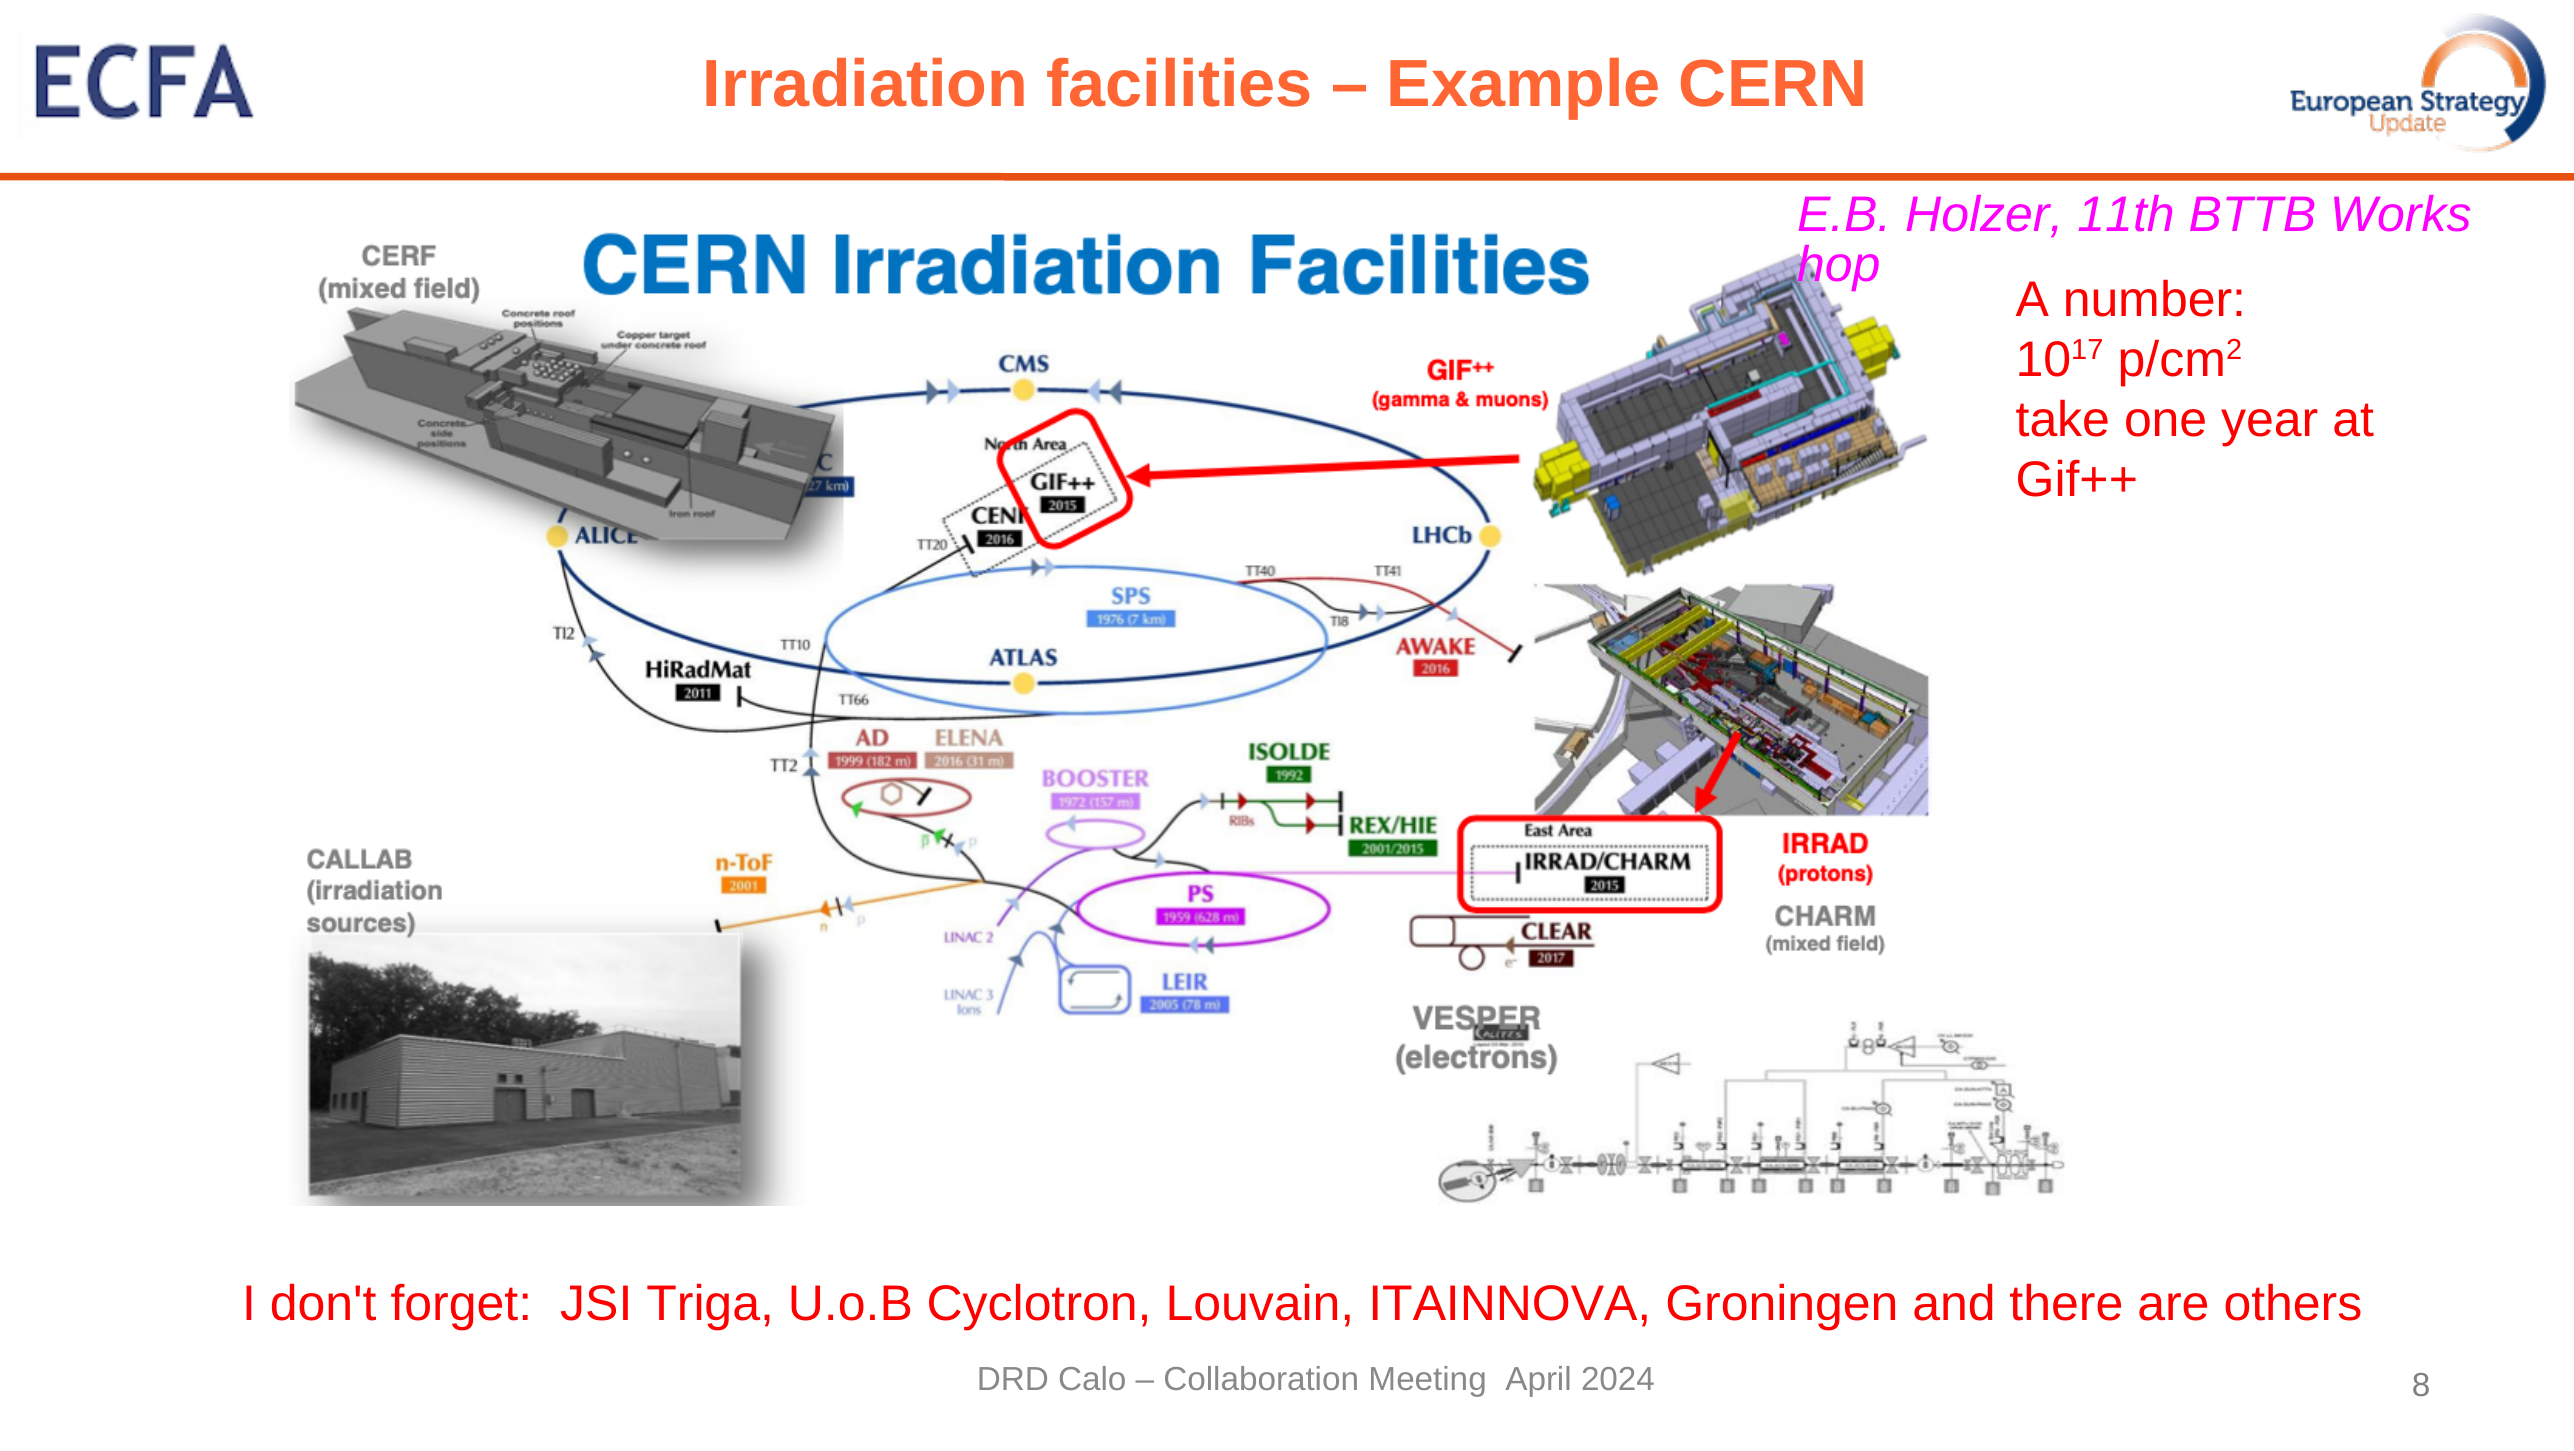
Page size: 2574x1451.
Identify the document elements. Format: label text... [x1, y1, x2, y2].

picture [289, 224, 2131, 1206]
picture [18, 31, 222, 139]
text_box A number: 1017 p/cm2 take one year at Gif++ [2000, 259, 2404, 574]
picture [2289, 0, 2548, 217]
title Irradiation facilities – Example CERN [222, 0, 2368, 168]
text_box E.B. Holzer, 11th BTTB Workshop [1782, 174, 2496, 250]
picture [1830, 257, 1846, 278]
text_box I don't forget: JSI Triga, U.o.B Cyclotron, Louvain, ITAINNOVA, Groningen and there are others [227, 1262, 2394, 1338]
text_box [1807, 250, 2146, 256]
picture [1859, 258, 1874, 278]
